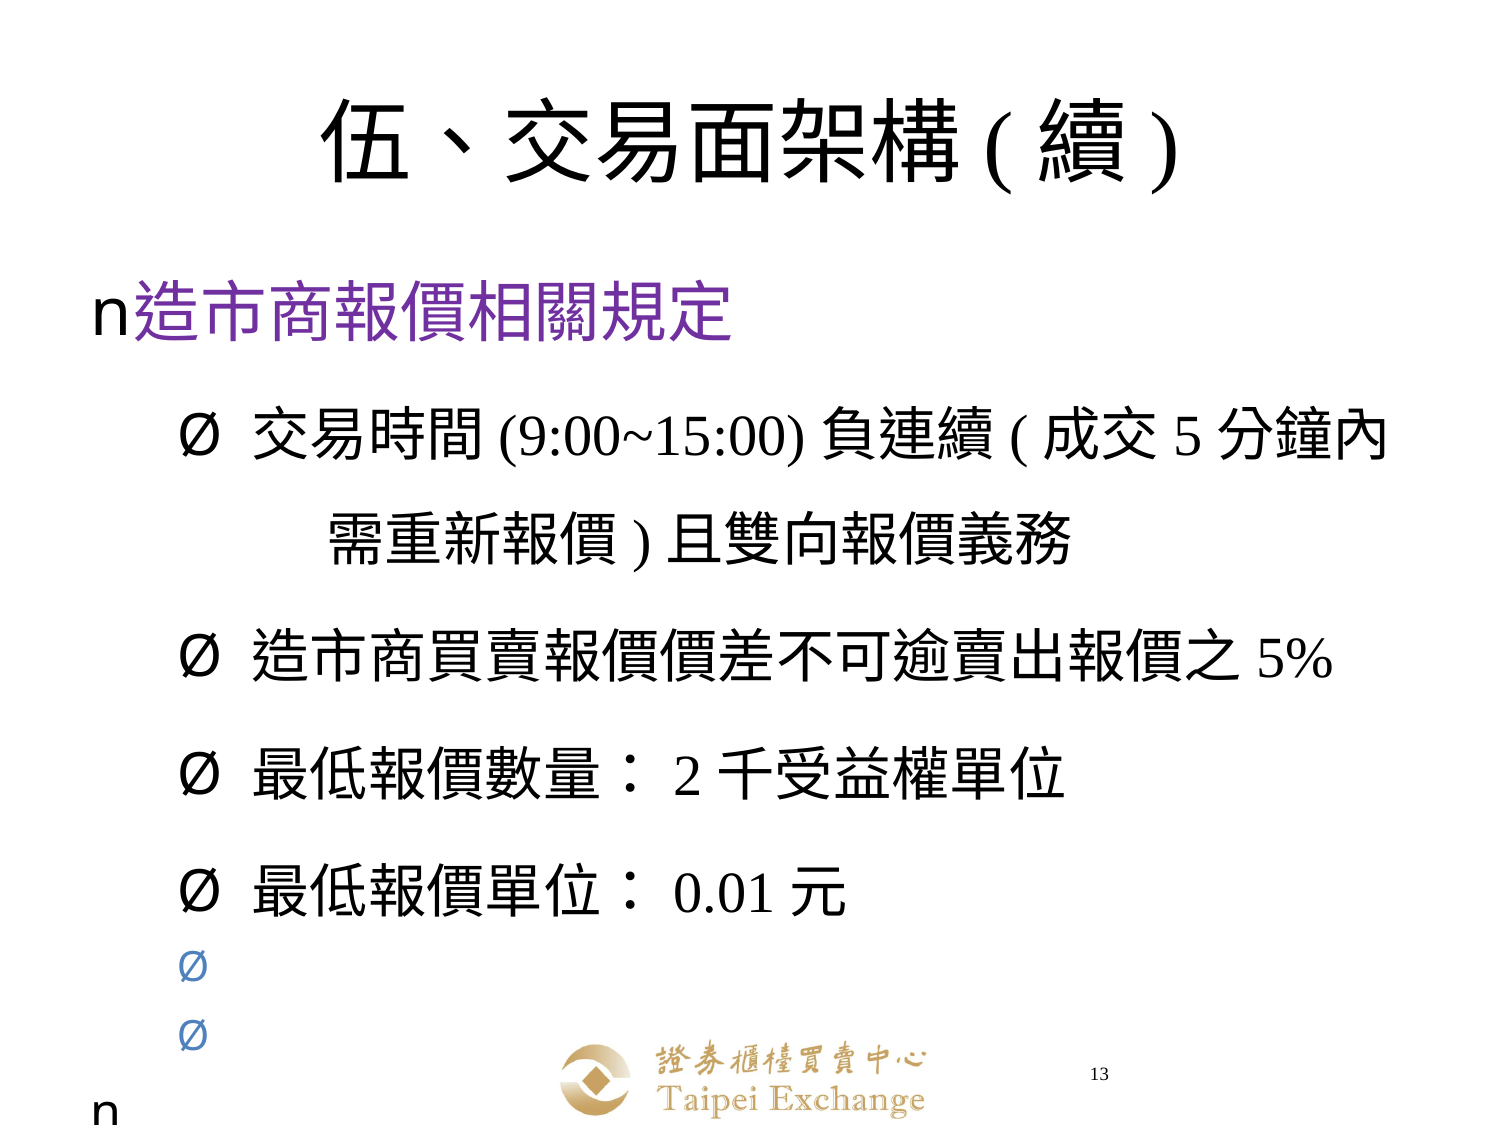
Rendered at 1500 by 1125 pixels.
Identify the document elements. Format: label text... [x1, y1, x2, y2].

list 造市商報價相關規定 交易時間(9:00~15:00)負連續(成交5分鐘內需重新報價)且雙向報價義務 造市商買賣報價價差不可逾賣出報價之5% 最低報價數量：2千受益權單位 最低報價單位：0.01元 [75, 262, 1426, 1005]
text_box [1074, 1042, 1426, 1103]
title 伍、交易面架構(續) [75, 45, 1426, 233]
